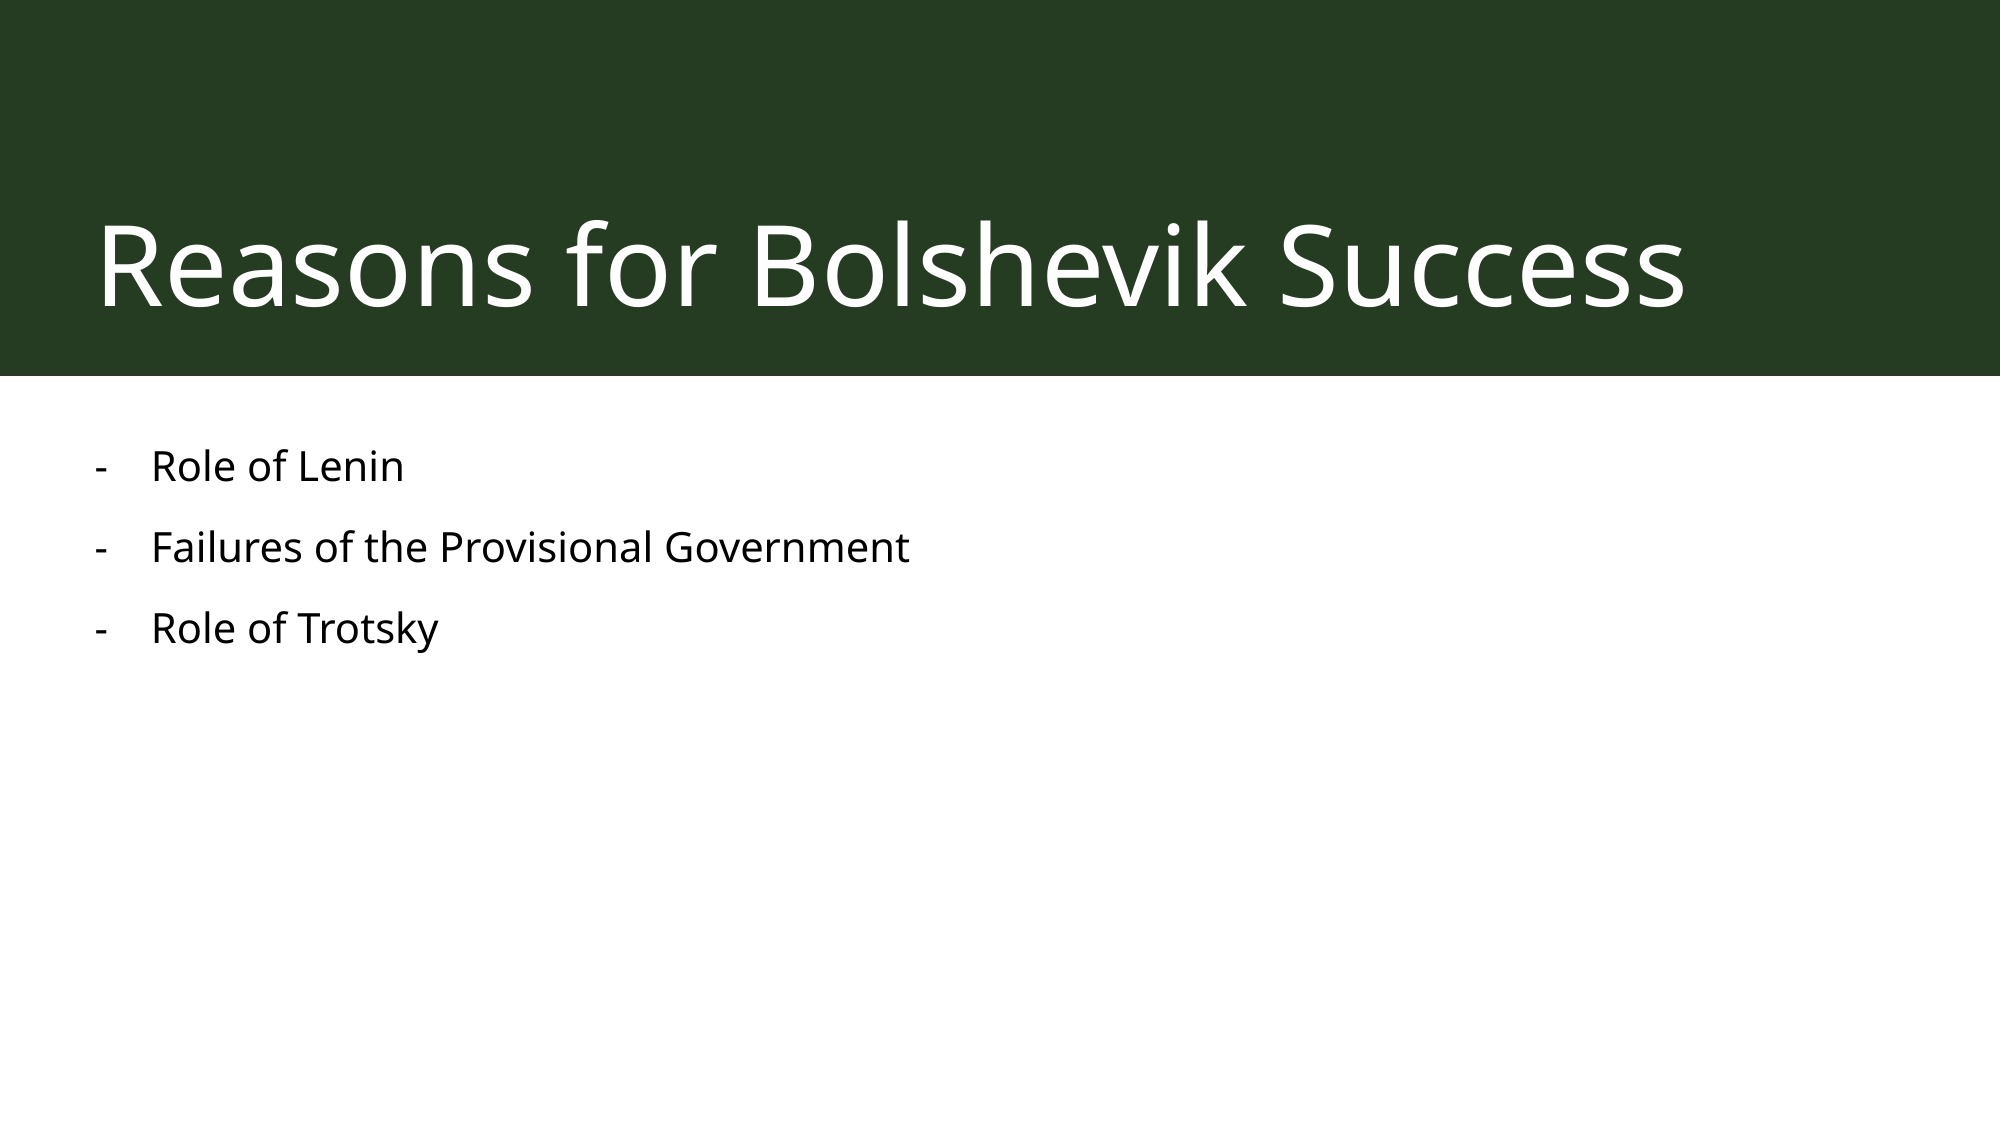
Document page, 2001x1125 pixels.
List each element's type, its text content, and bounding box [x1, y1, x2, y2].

list Role of Lenin Failures of the Provisional Government Role of Trotsky [79, 422, 1863, 1014]
title Reasons for Bolshevik Success [79, 59, 1863, 337]
